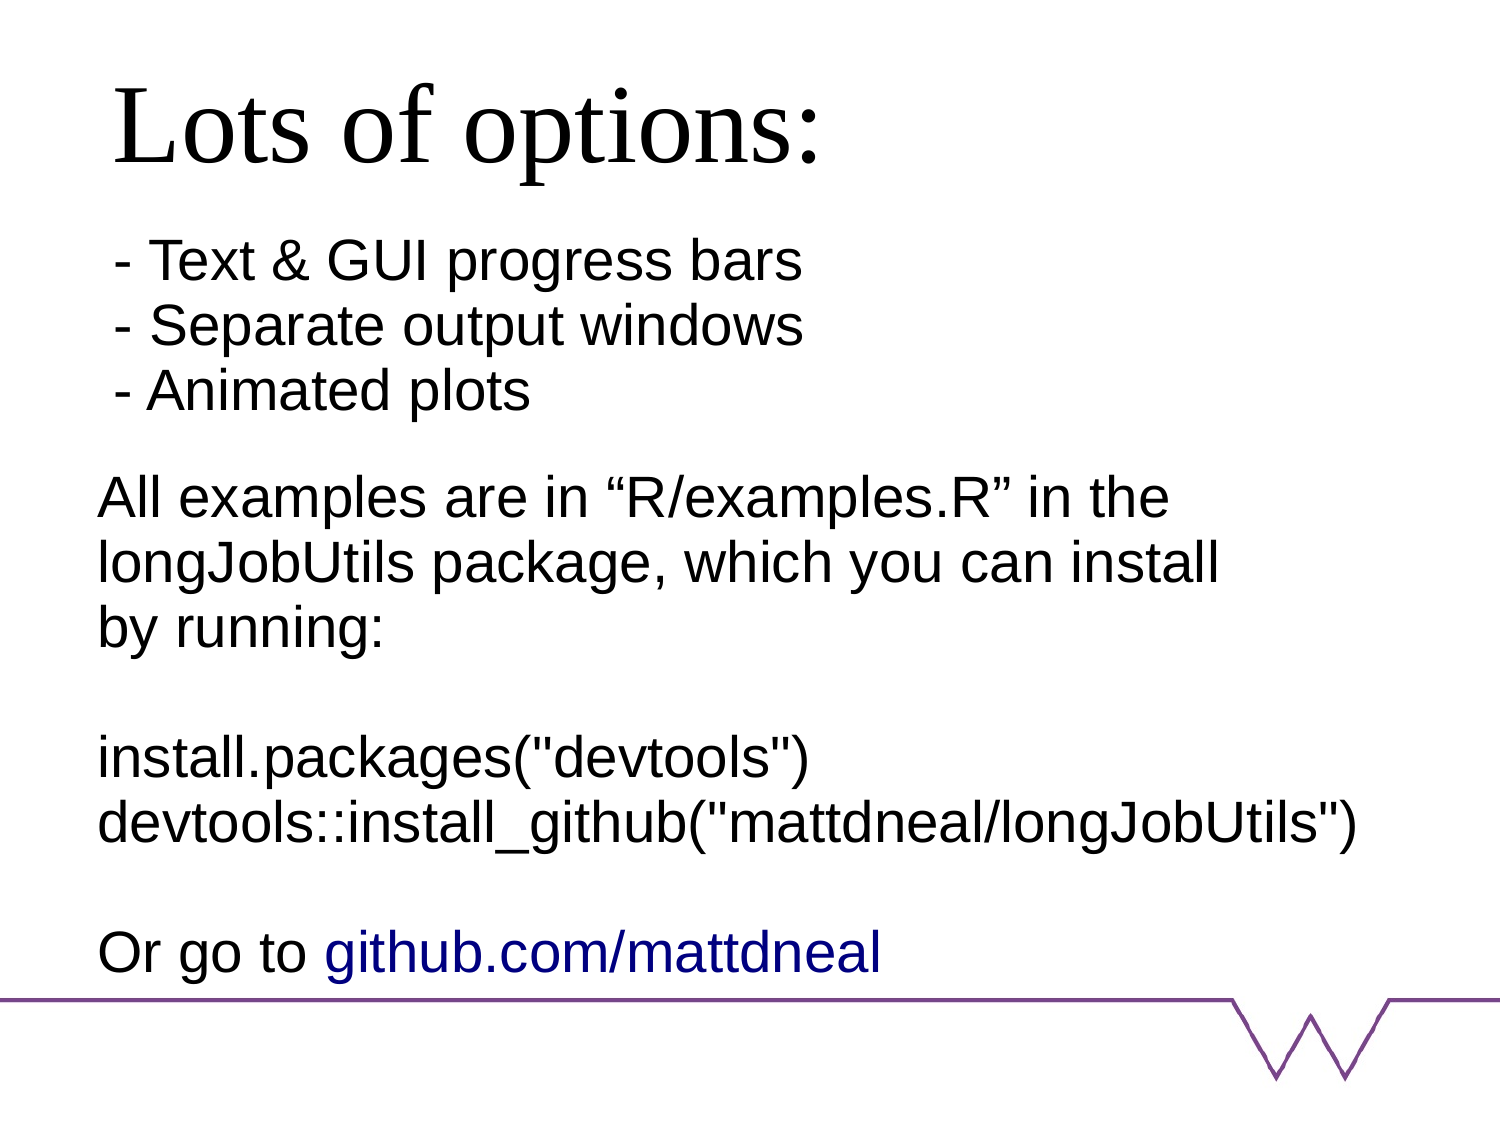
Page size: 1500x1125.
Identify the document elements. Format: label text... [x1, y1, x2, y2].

picture [0, 905, 1500, 1125]
text_box - Text & GUI progress bars - Separate output windows - Animated plots All examples are in “R/examples.R” in the longJobUtils package, which you can install by running: install.packages("devtools") devtools::install_github("mattdneal/longJobUtils") Or go to github.com/mattdneal [82, 220, 1376, 993]
title Lots of options: [112, 37, 1388, 213]
